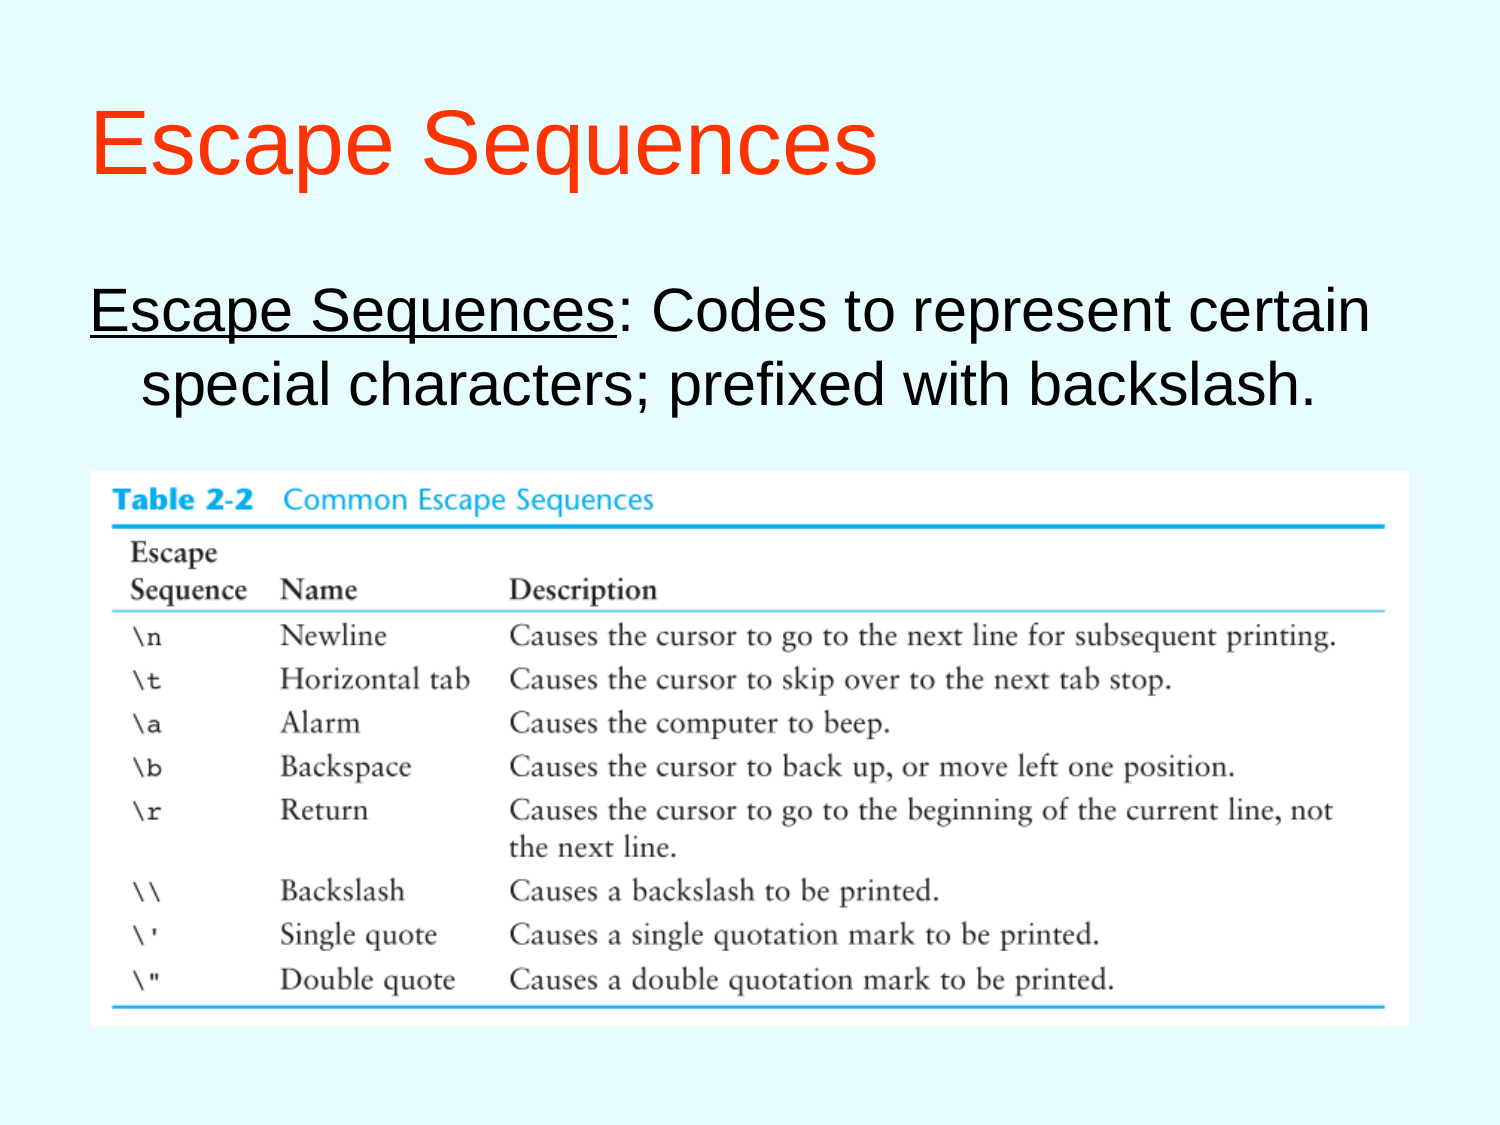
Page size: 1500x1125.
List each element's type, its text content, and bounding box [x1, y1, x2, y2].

title Escape Sequences [75, 45, 1423, 231]
list Escape Sequences: Codes to represent certain special characters; prefixed with backslash. [75, 262, 1423, 484]
picture [91, 471, 1409, 1027]
